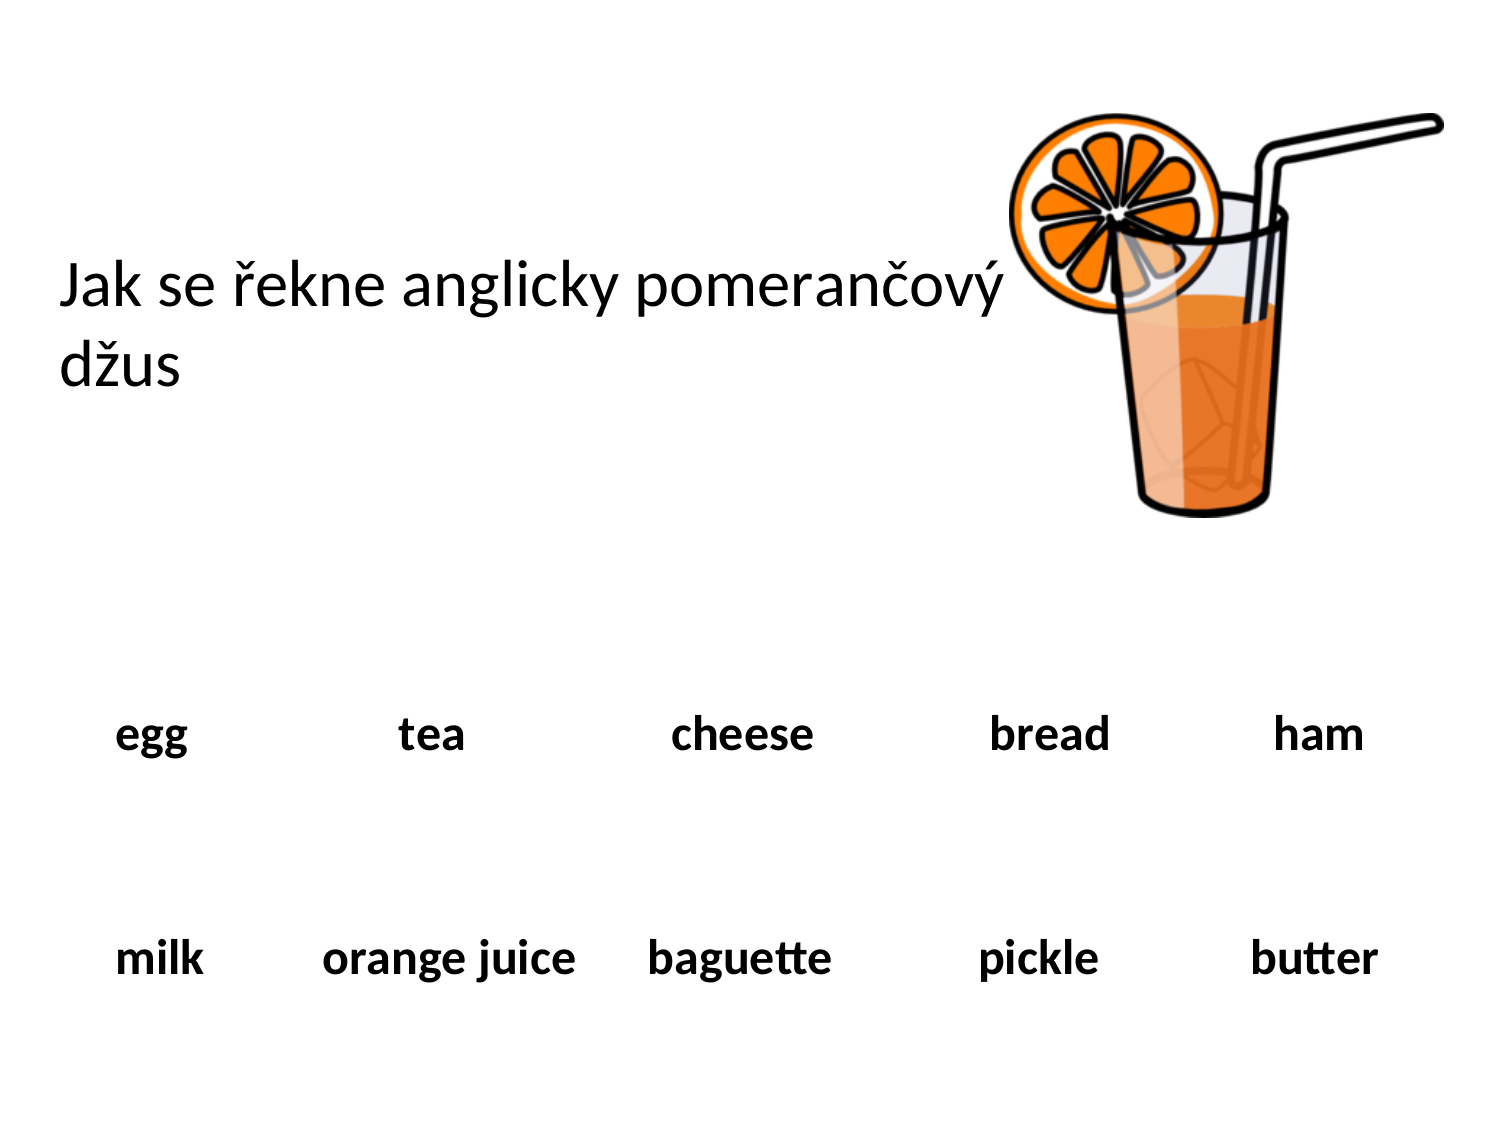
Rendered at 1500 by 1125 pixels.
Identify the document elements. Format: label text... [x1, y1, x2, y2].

text_box milk [100, 916, 220, 993]
picture [1009, 113, 1444, 518]
text_box orange juice [307, 916, 592, 993]
text_box baguette [633, 916, 849, 993]
text_box egg [101, 692, 204, 768]
text_box butter [1235, 916, 1395, 993]
text_box Jak se řekne anglicky pomerančový džus [44, 231, 1022, 408]
text_box pickle [963, 916, 1115, 993]
text_box ham [1258, 692, 1381, 768]
table_cell [600, 840, 900, 1070]
table_header [0, 610, 300, 840]
table_cell [1200, 840, 1500, 1070]
table_header [300, 610, 600, 840]
text_box cheese [656, 692, 830, 768]
table_cell [300, 840, 600, 1070]
text_box tea [384, 692, 482, 768]
table_header [1200, 610, 1500, 840]
table_cell [900, 840, 1200, 1070]
text_box bread [975, 692, 1127, 768]
table_cell [0, 840, 300, 1070]
table_header [900, 610, 1200, 840]
table_header [600, 610, 900, 840]
